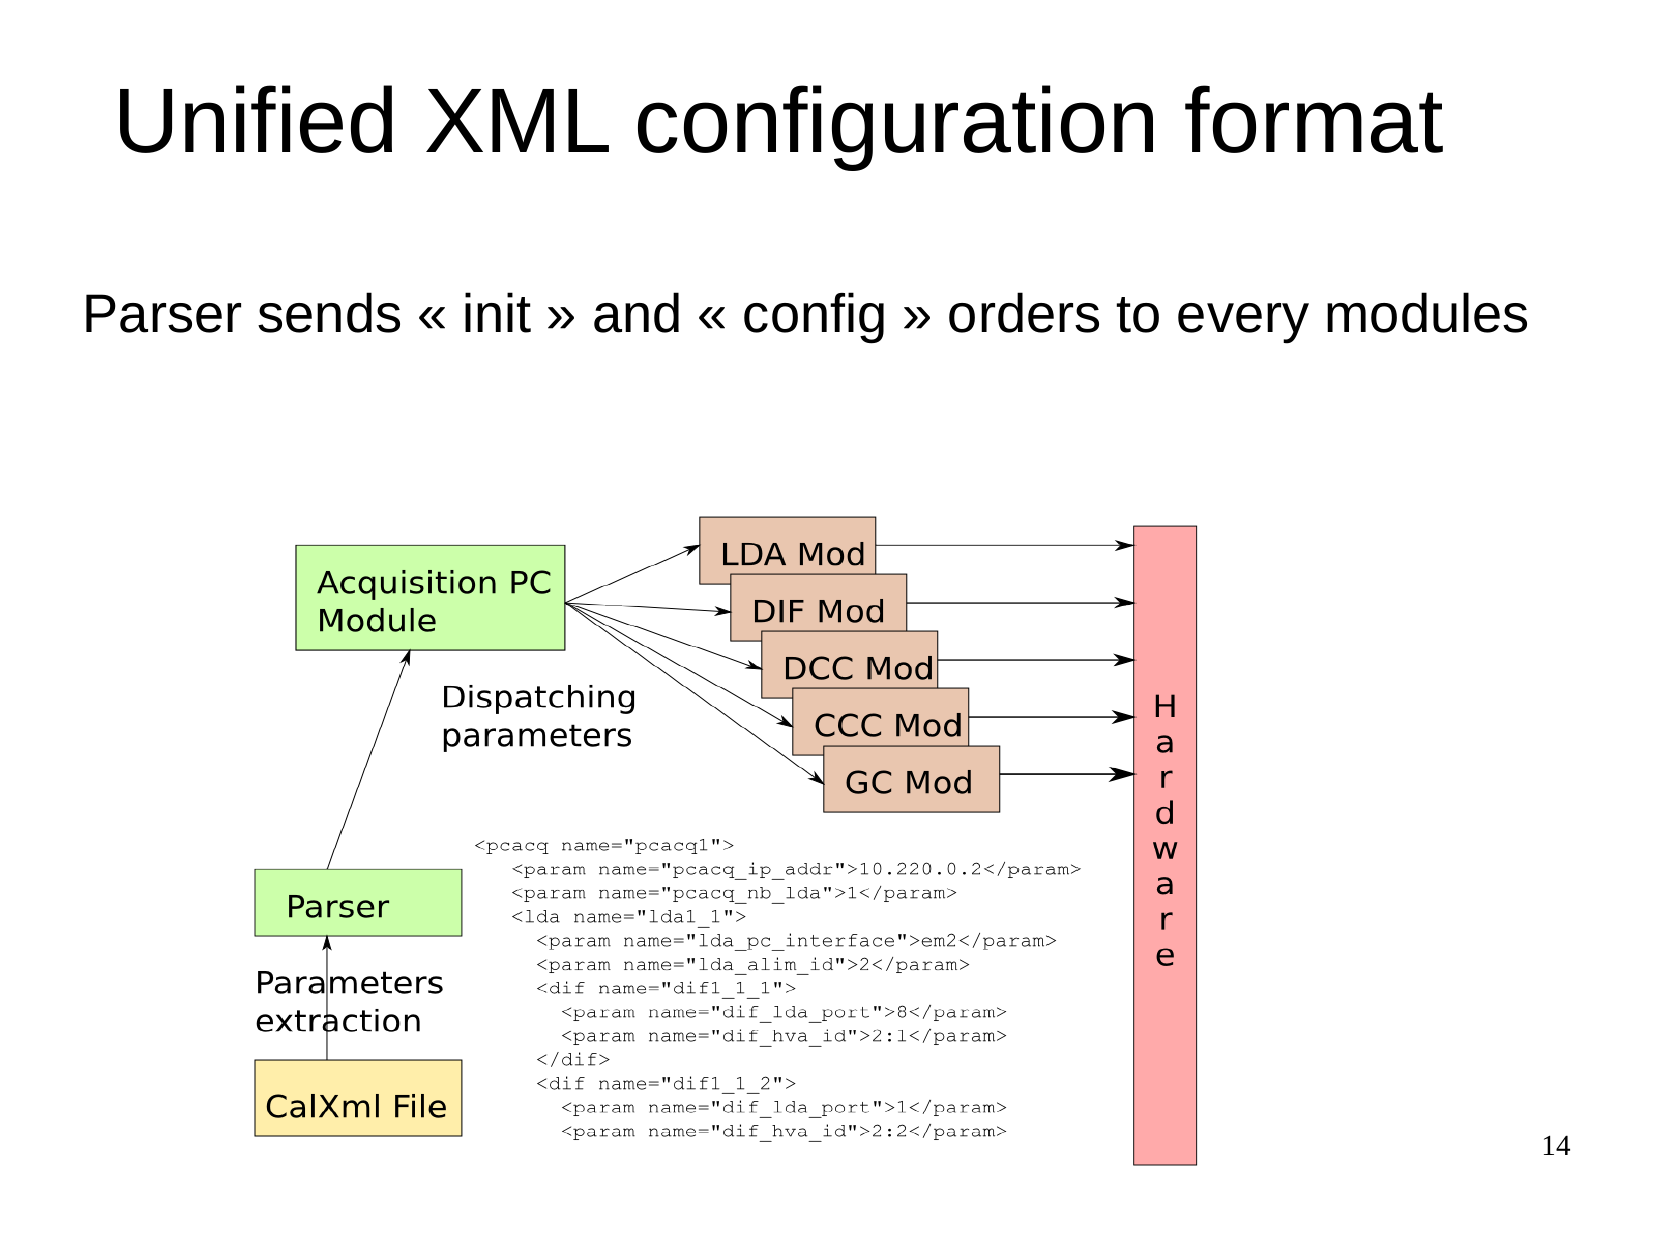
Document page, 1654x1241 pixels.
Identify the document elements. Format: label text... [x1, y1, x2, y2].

list Parser sends « init » and « config » orders to every modules [11, 283, 1548, 449]
title Unified XML configuration format [35, 17, 1524, 225]
picture [224, 484, 1313, 1193]
